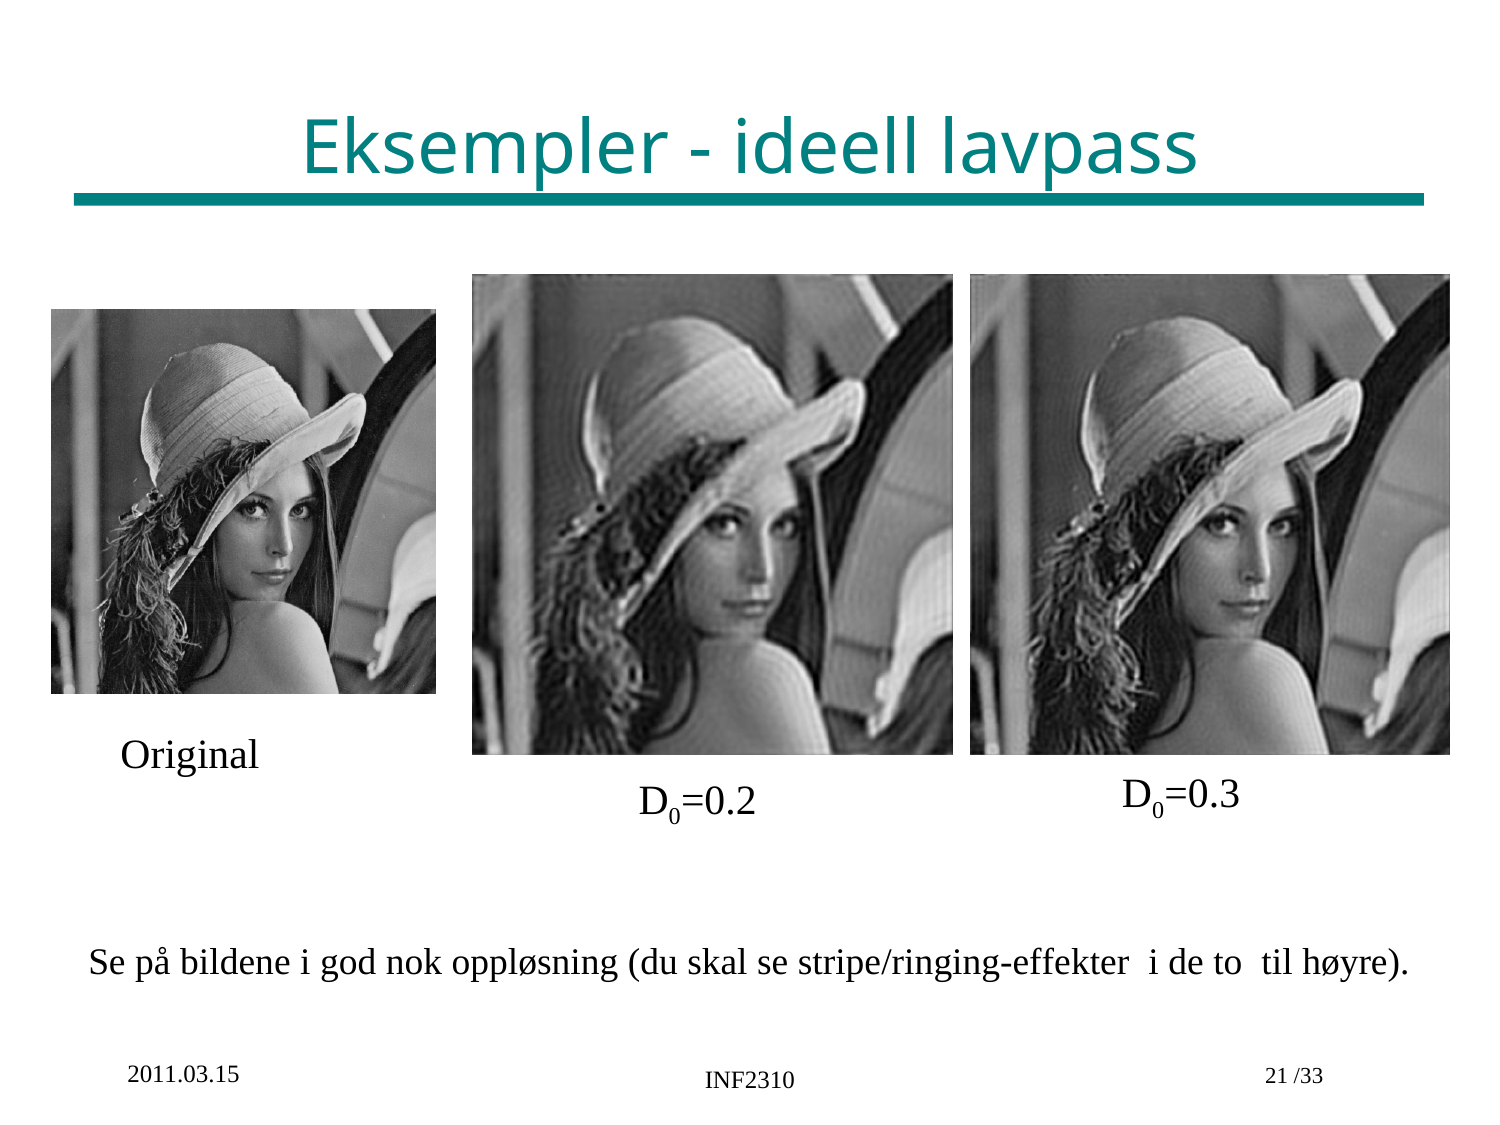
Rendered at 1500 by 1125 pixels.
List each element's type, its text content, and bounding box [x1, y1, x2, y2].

title Eksempler - ideell lavpass [112, 62, 1388, 226]
picture [472, 274, 953, 755]
text_box Se på bildene i god nok oppløsning (du skal se stripe/ringing-effekter i de to til høyre). [73, 929, 1427, 990]
text_box D0=0.3 [1107, 758, 1256, 831]
picture [51, 309, 436, 694]
text_box D0=0.2 [623, 764, 772, 838]
text_box Original [105, 718, 275, 785]
picture [970, 274, 1450, 755]
